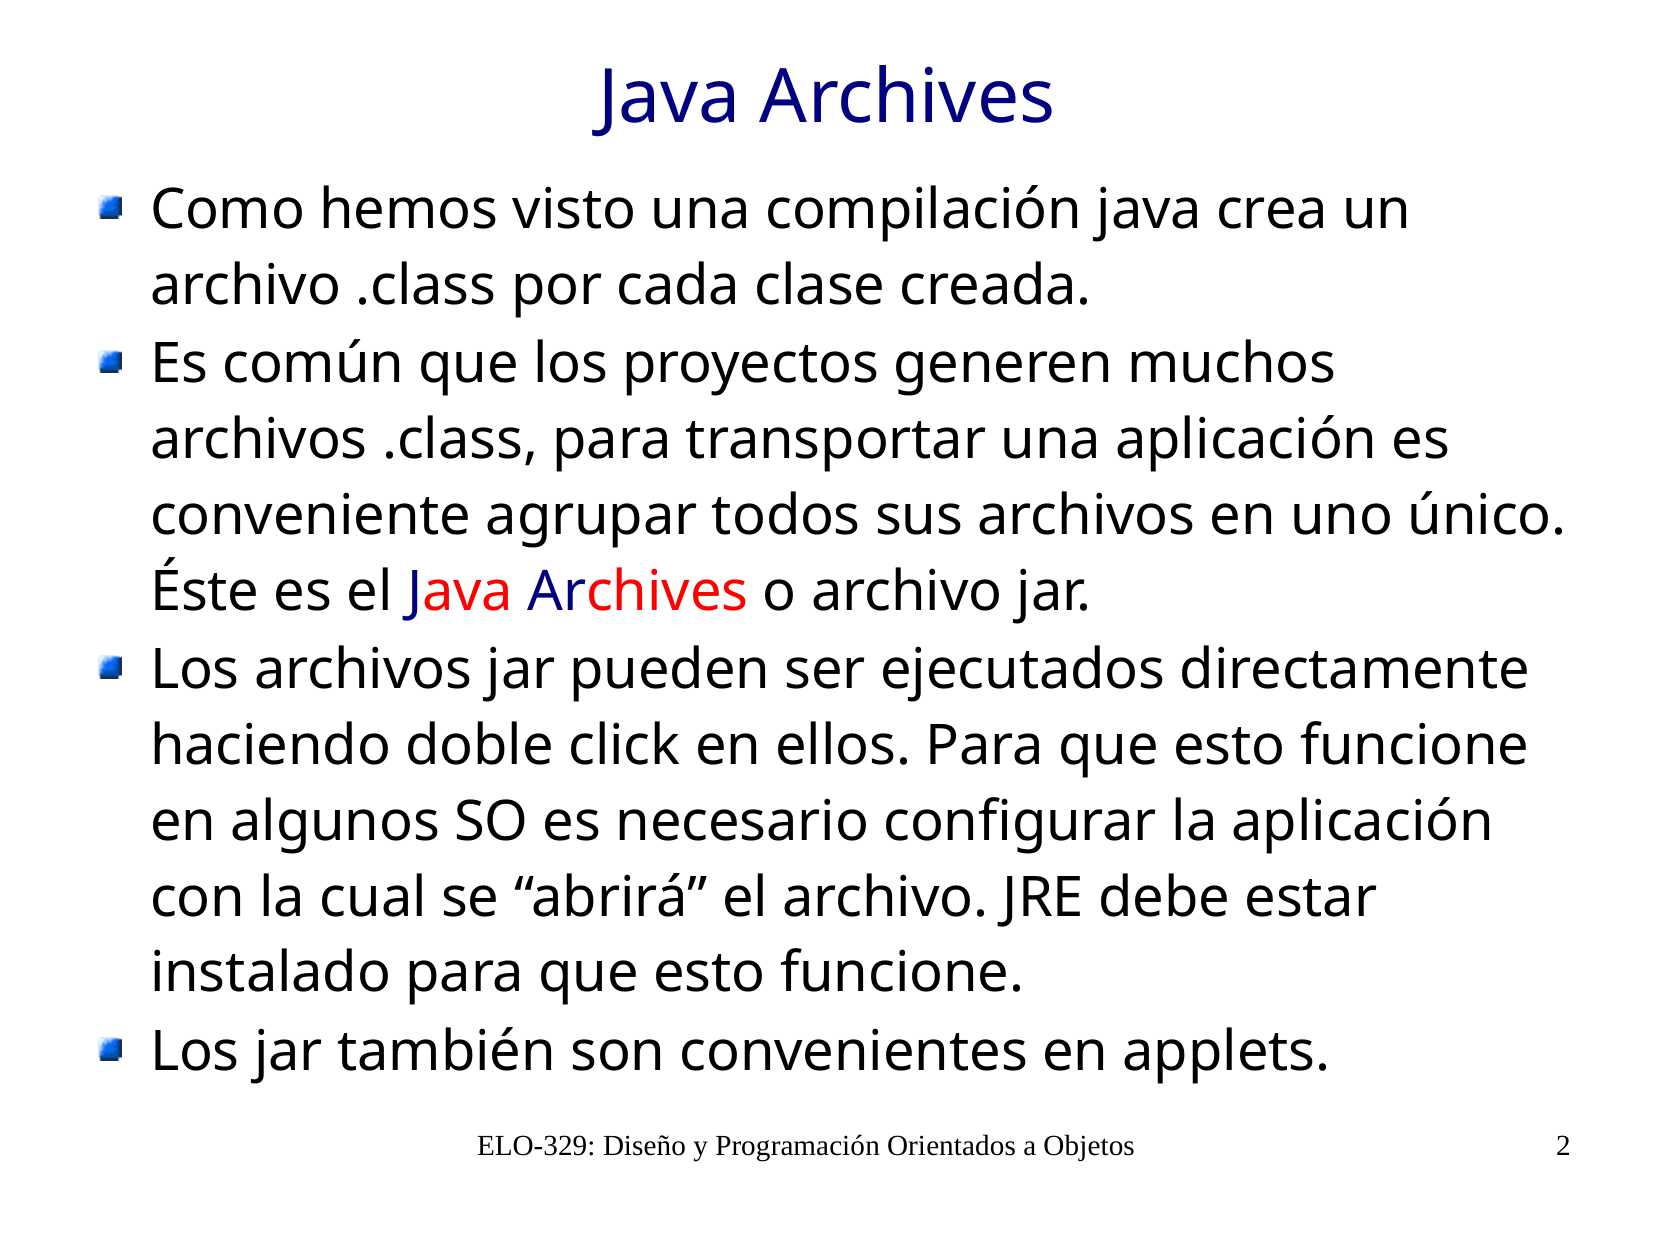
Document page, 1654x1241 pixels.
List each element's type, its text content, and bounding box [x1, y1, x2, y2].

title Java Archives [82, 43, 1571, 145]
list Como hemos visto una compilación java crea un archivo .class por cada clase creada. Es común que los proyectos generen muchos archivos .class, para transportar una aplicación es conveniente agrupar todos sus archivos en uno único. Éste es el Java Archives o archivo jar. Los archivos jar pueden ser ejecutados directamente haciendo doble click en ellos. Para que esto funcione en algunos SO es necesario configurar la aplicación con la cual se “abrirá” el archivo. JRE debe estar instalado para que esto funcione. Los jar también son convenientes en applets. [81, 169, 1604, 1099]
